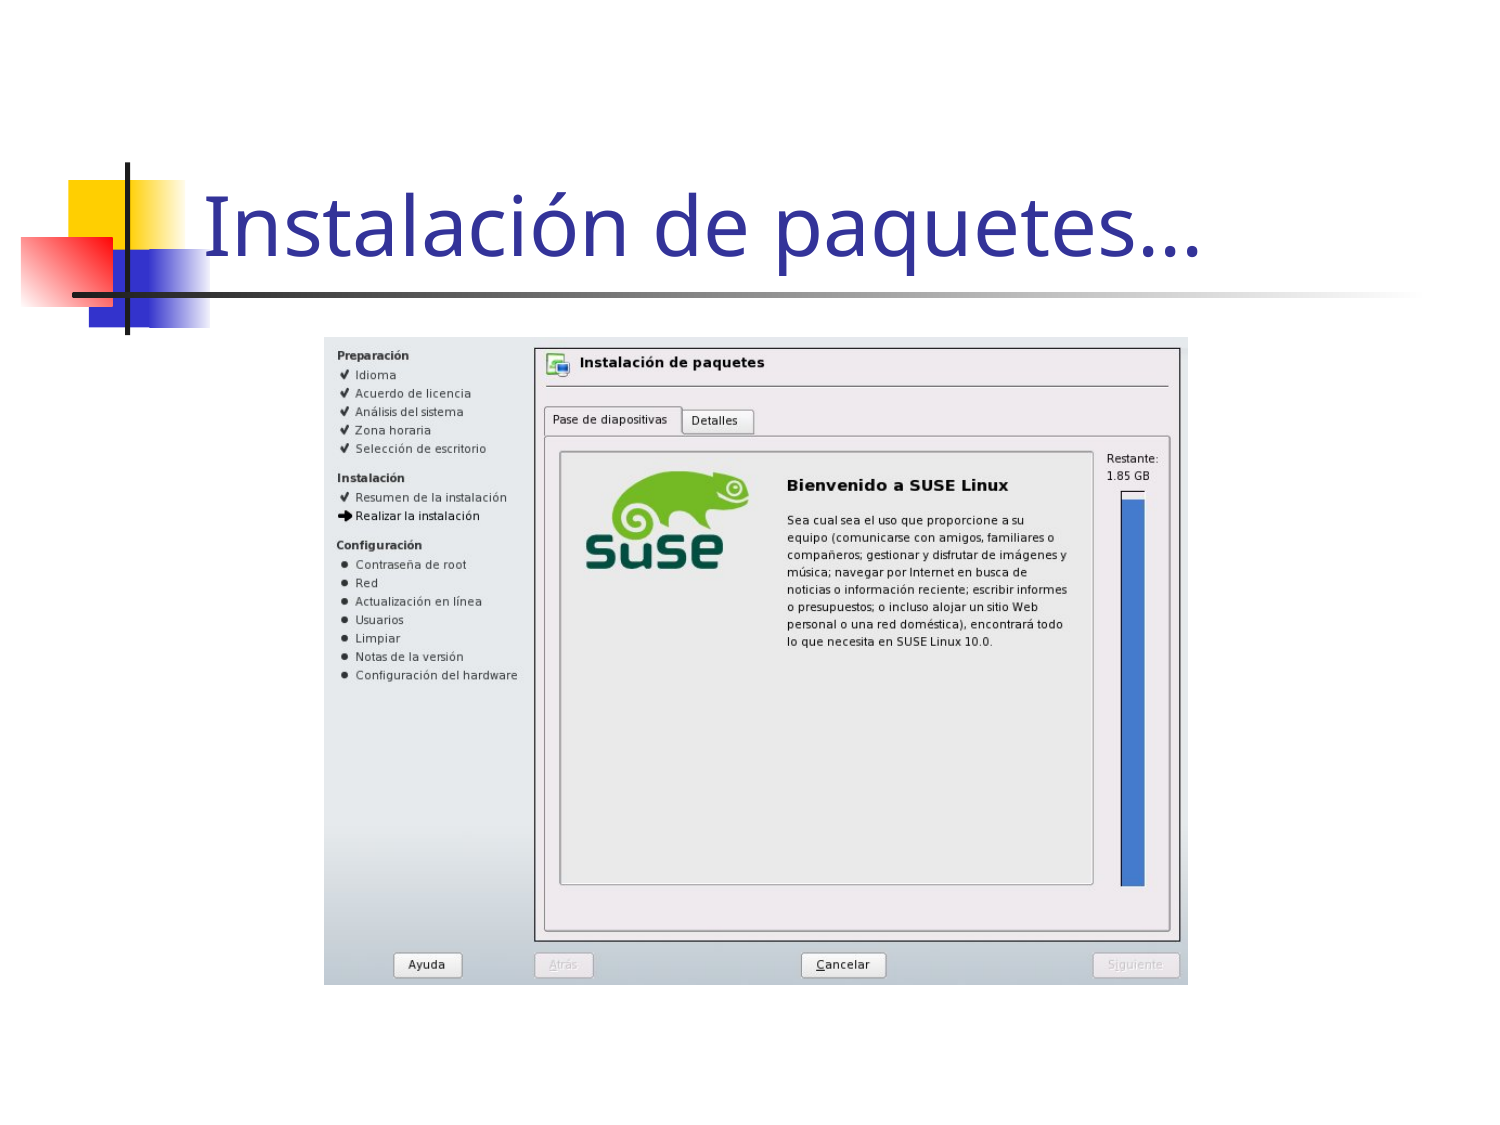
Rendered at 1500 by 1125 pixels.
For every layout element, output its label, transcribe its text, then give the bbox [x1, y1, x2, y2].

picture [324, 337, 1188, 985]
title Instalación de paquetes... [188, 101, 1468, 289]
